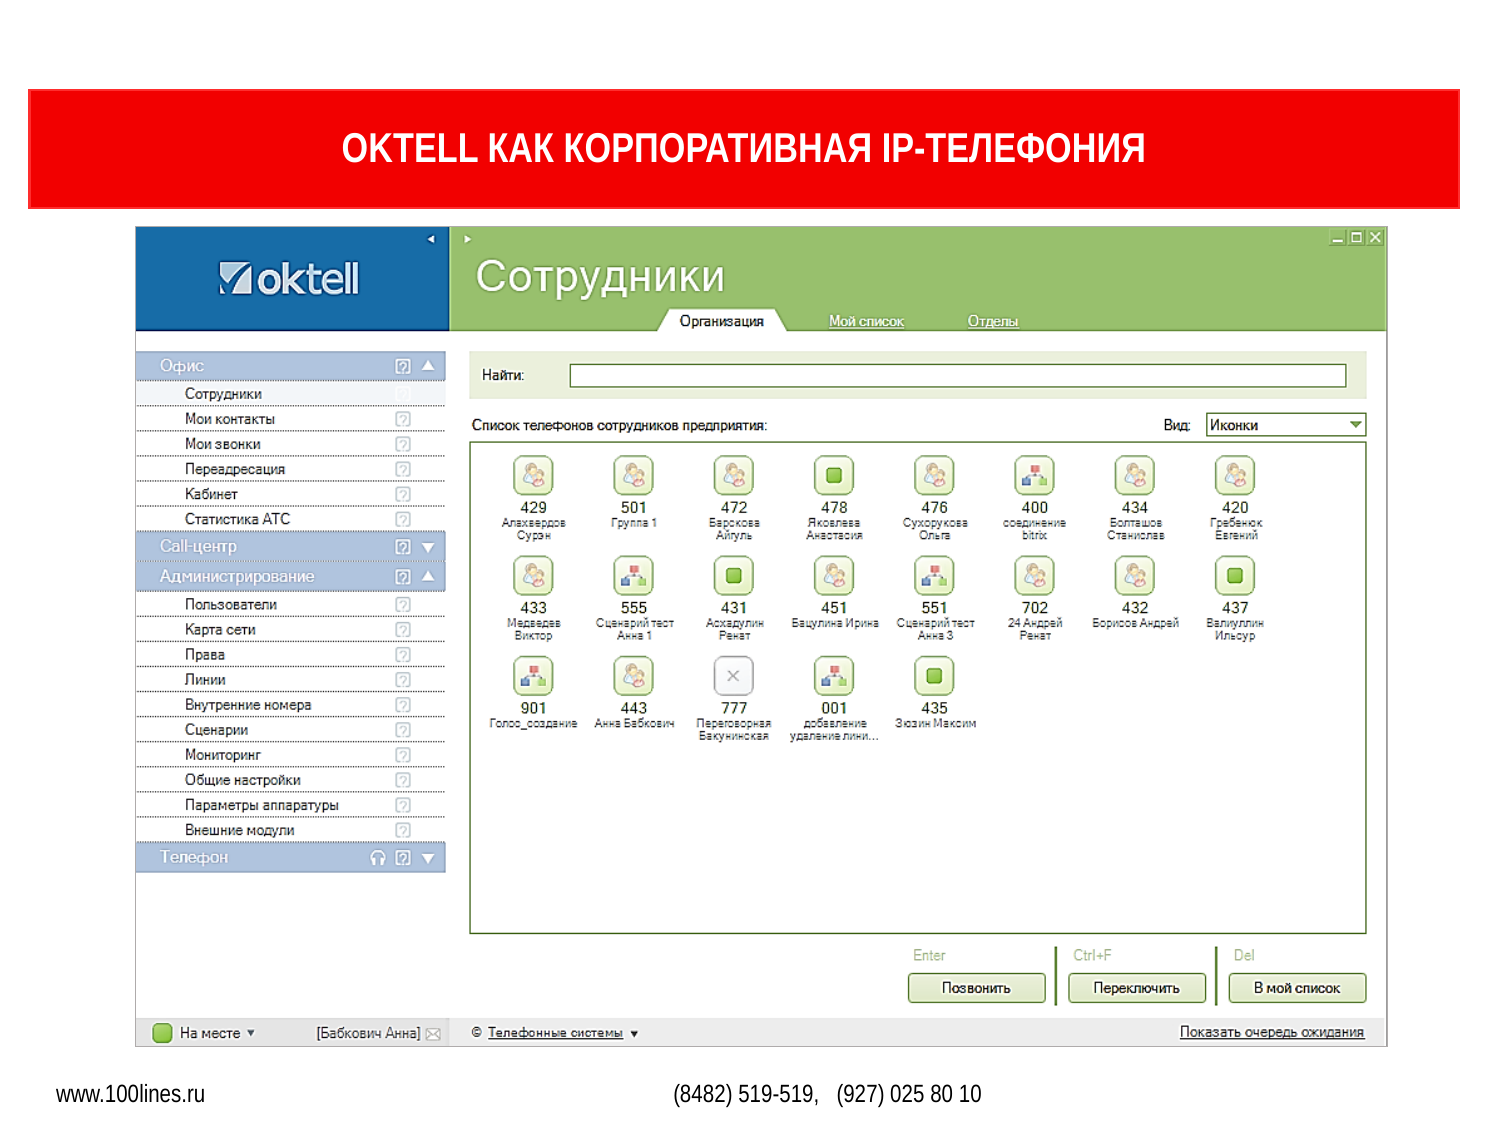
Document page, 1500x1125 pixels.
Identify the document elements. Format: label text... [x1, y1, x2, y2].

text_box www.100lines.ru (8482) 519-519, (927) 025 80 10 [41, 1070, 1459, 1103]
text_box OKTELL КАК КОРПОРАТИВНАЯ IP-ТЕЛЕФОНИЯ [29, 89, 1459, 209]
picture [135, 226, 1388, 1047]
